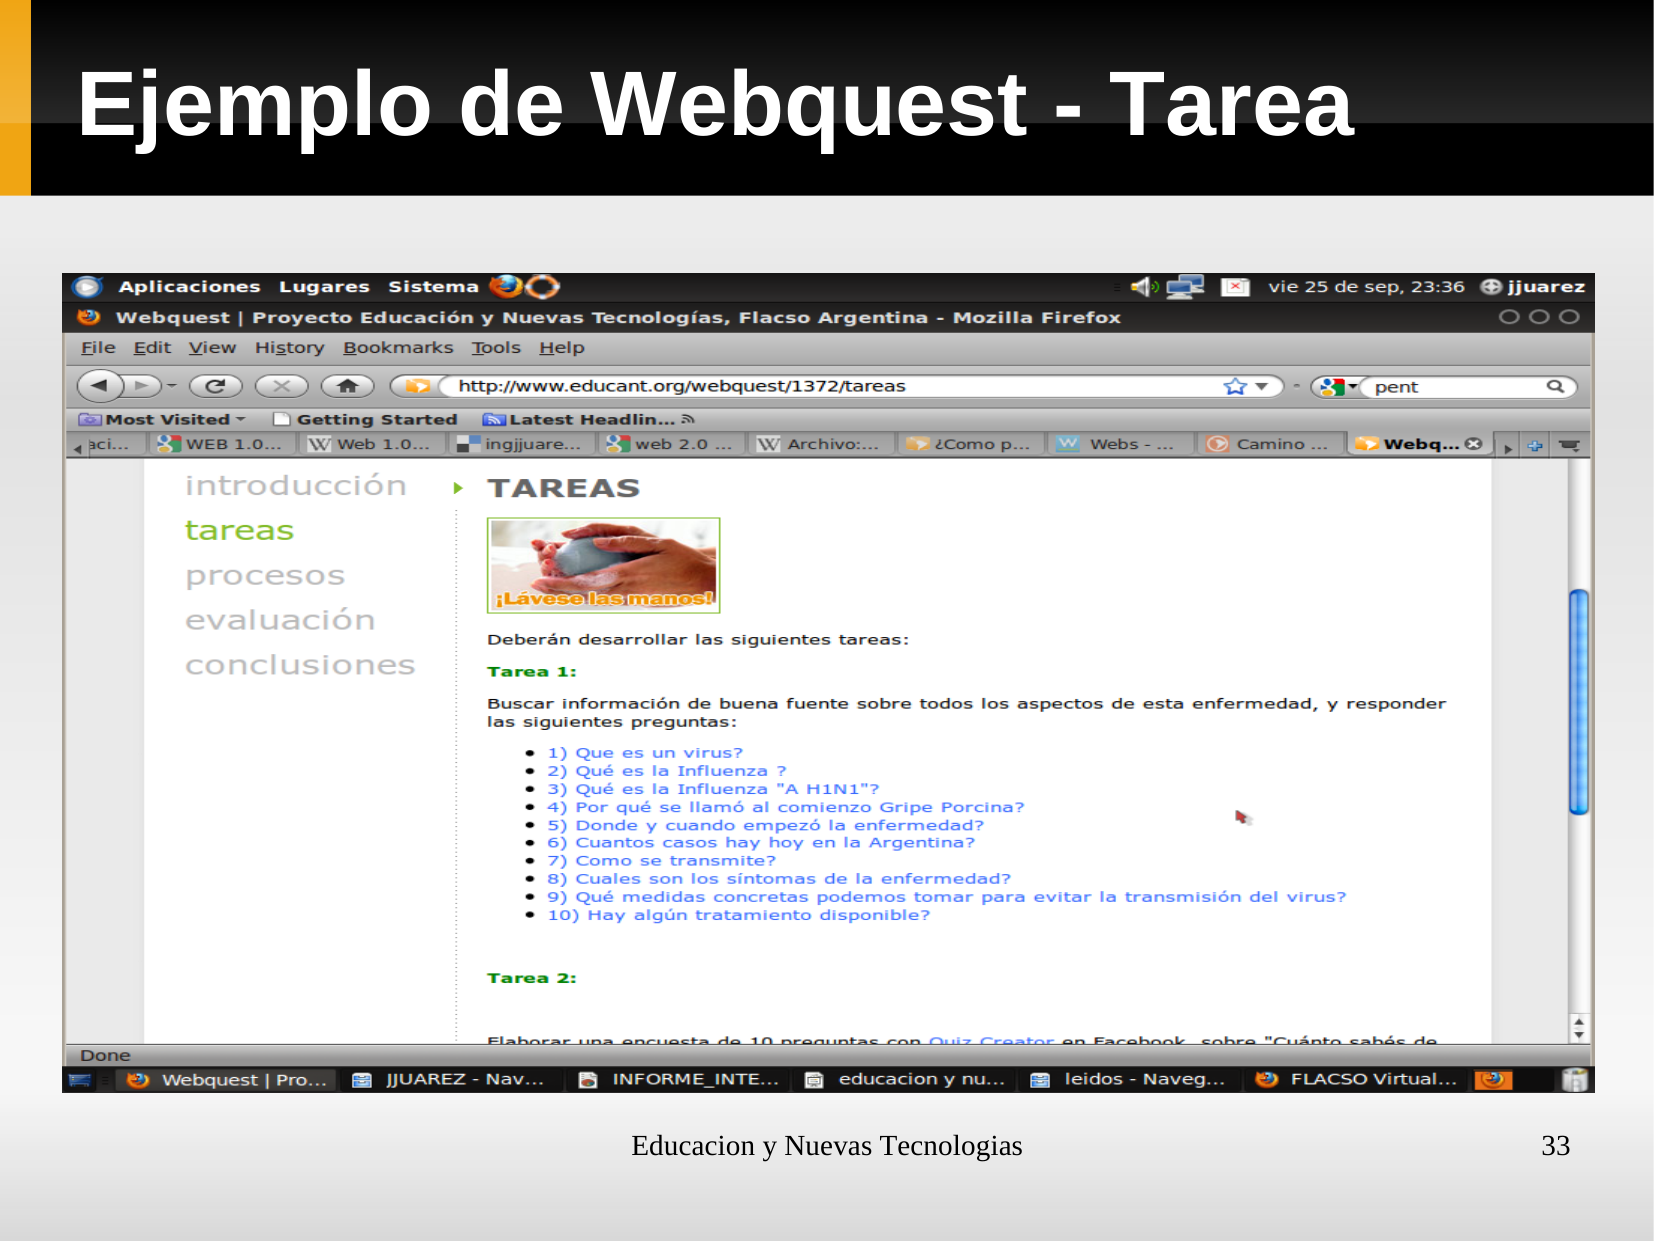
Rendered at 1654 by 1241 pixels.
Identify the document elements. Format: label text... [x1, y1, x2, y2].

picture [0, 0, 1654, 1241]
title Ejemplo de Webquest - Tarea [76, 0, 1565, 208]
